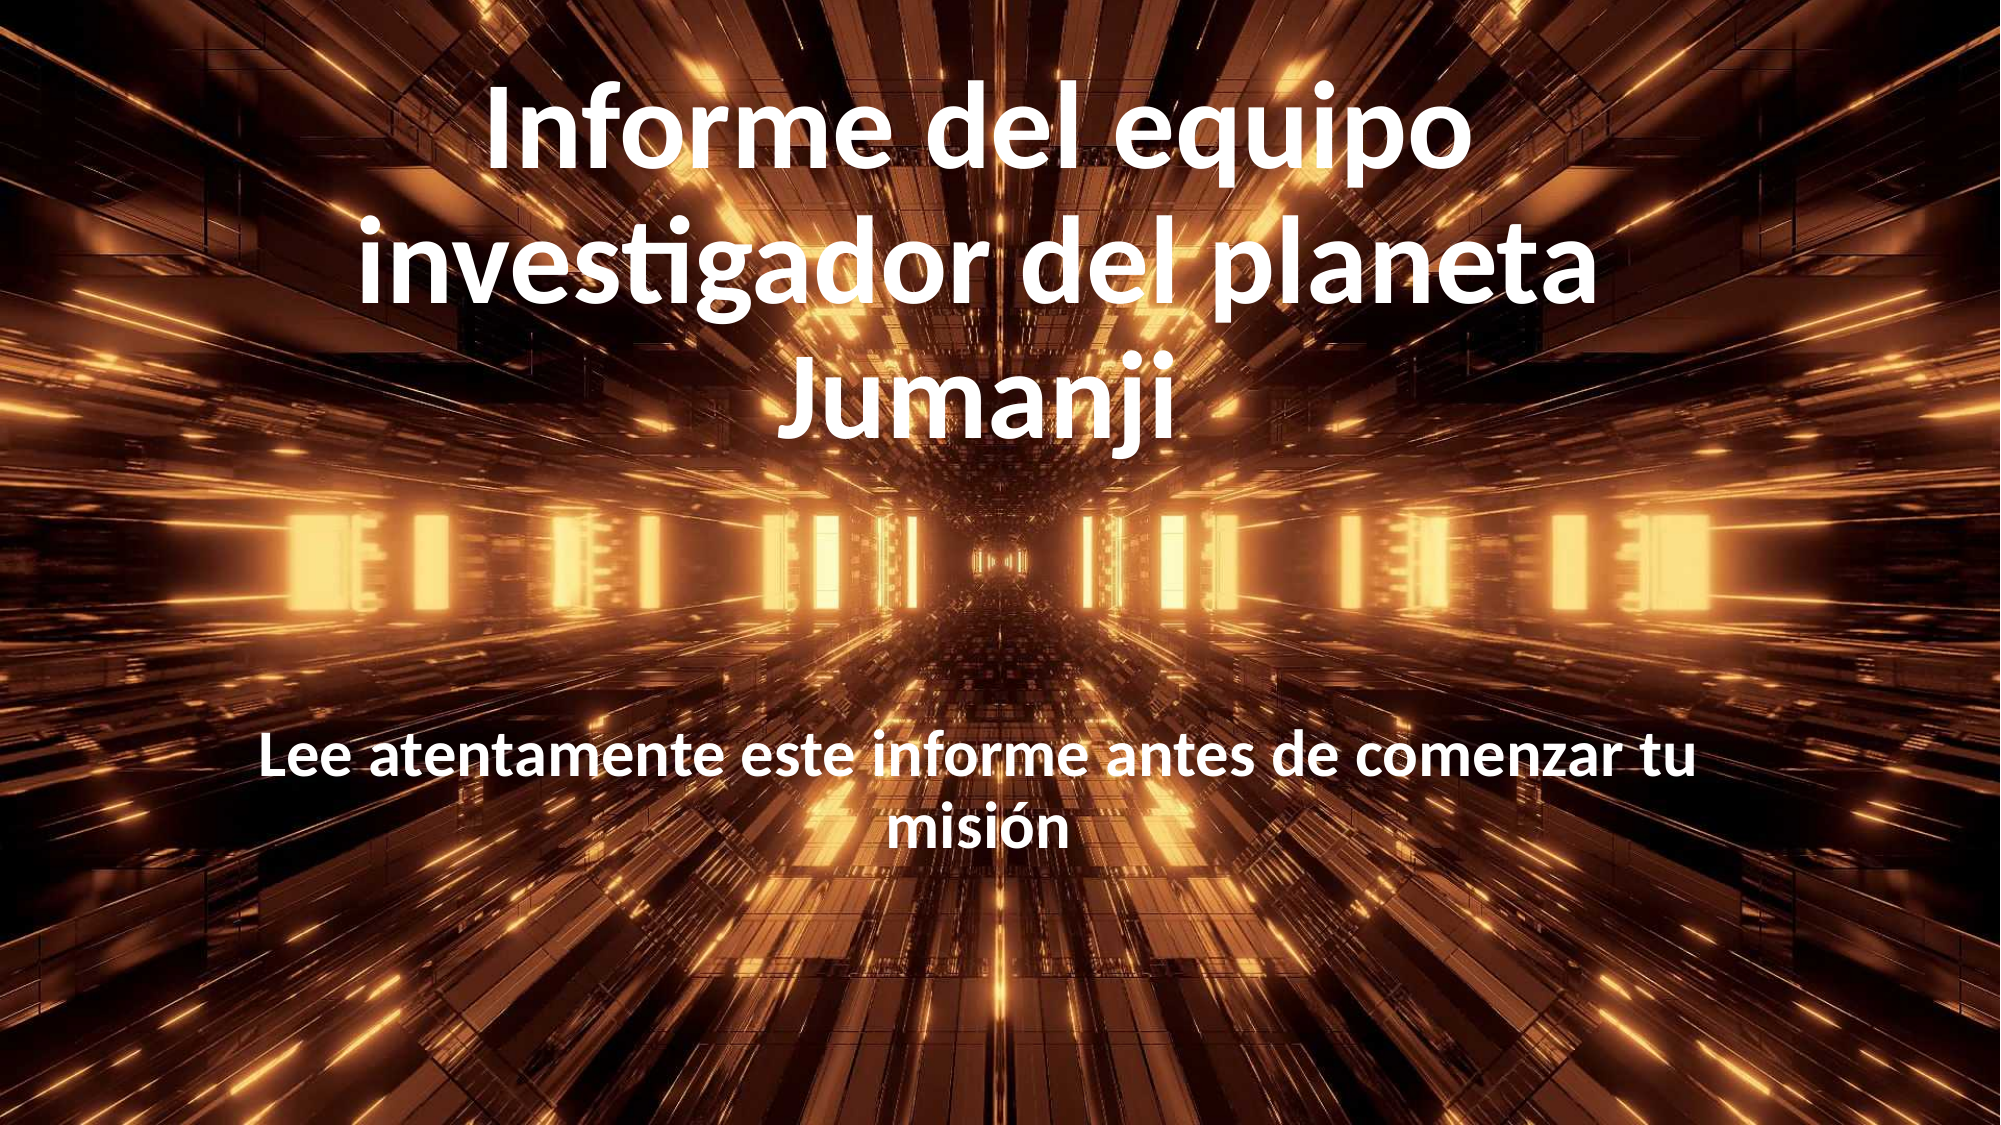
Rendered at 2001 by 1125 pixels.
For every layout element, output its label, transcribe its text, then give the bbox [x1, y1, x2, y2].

picture [0, 0, 2000, 1125]
subtitle Lee atentamente este informe antes de comenzar tu misión [228, 711, 1729, 887]
title Informe del equipo investigador del planeta Jumanji [138, 81, 1820, 474]
